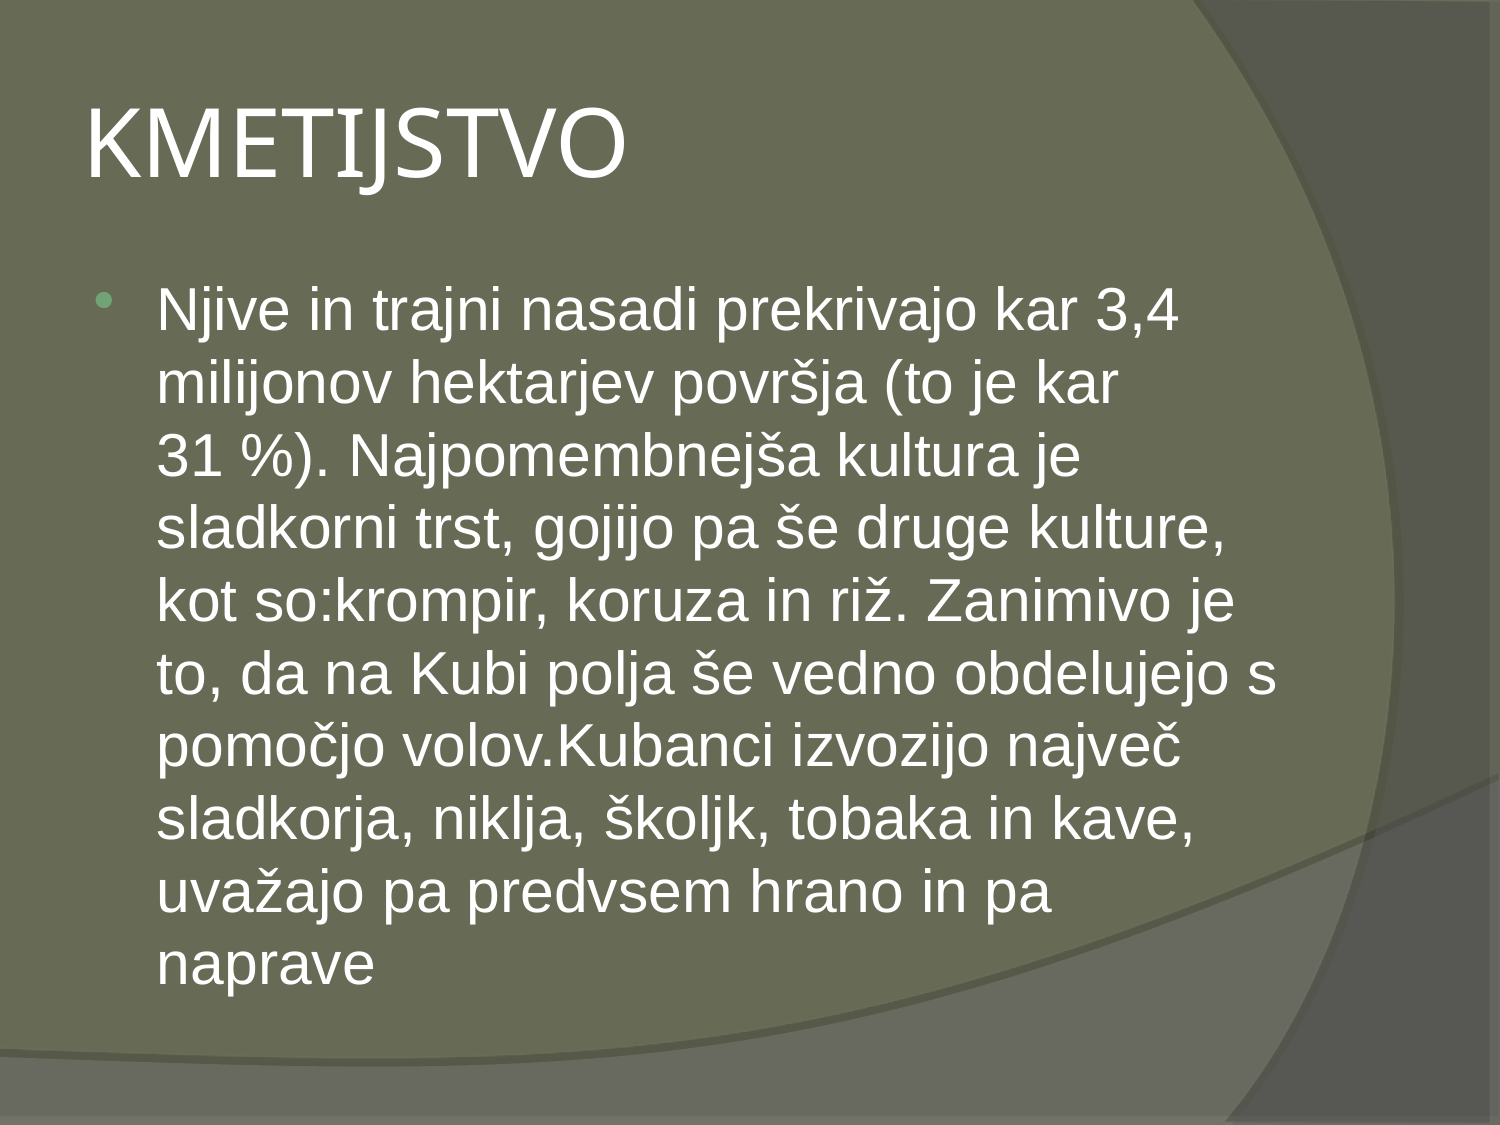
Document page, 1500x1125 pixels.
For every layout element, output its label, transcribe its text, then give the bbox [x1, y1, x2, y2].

title KMETIJSTVO [75, 45, 1300, 233]
list Njive in trajni nasadi prekrivajo kar 3,4 milijonov hektarjev površja (to je kar 31 %). Najpomembnejša kultura je sladkorni trst, gojijo pa še druge kulture, kot so:krompir, koruza in riž. Zanimivo je to, da na Kubi polja še vedno obdelujejo s pomočjo volov.Kubanci izvozijo največ sladkorja, niklja, školjk, tobaka in kave, uvažajo pa predvsem hrano in pa naprave [75, 262, 1300, 1005]
